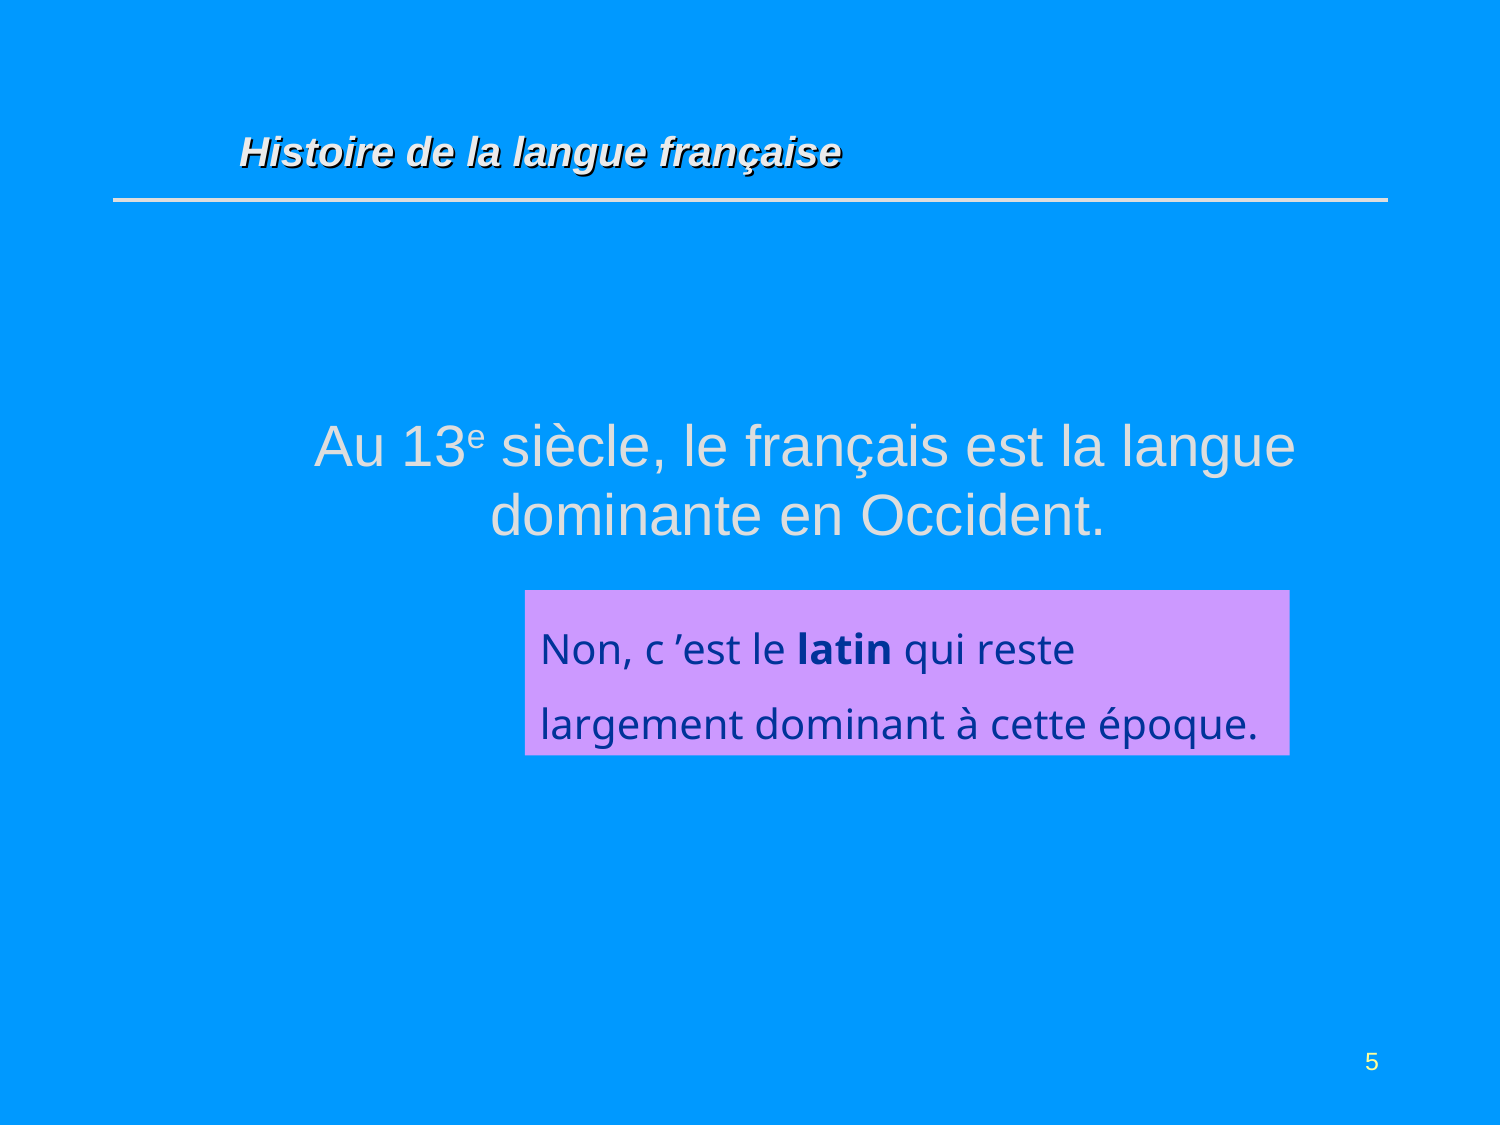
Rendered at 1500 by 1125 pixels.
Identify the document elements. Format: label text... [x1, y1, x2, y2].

text_box Histoire de la langue française [224, 116, 858, 183]
text_box Au 13e siècle, le français est la langue dominante en Occident. Vrai / Faux ? [237, 399, 1375, 676]
text_box Non, c ’est le latin qui reste largement dominant à cette époque. [524, 590, 1290, 756]
